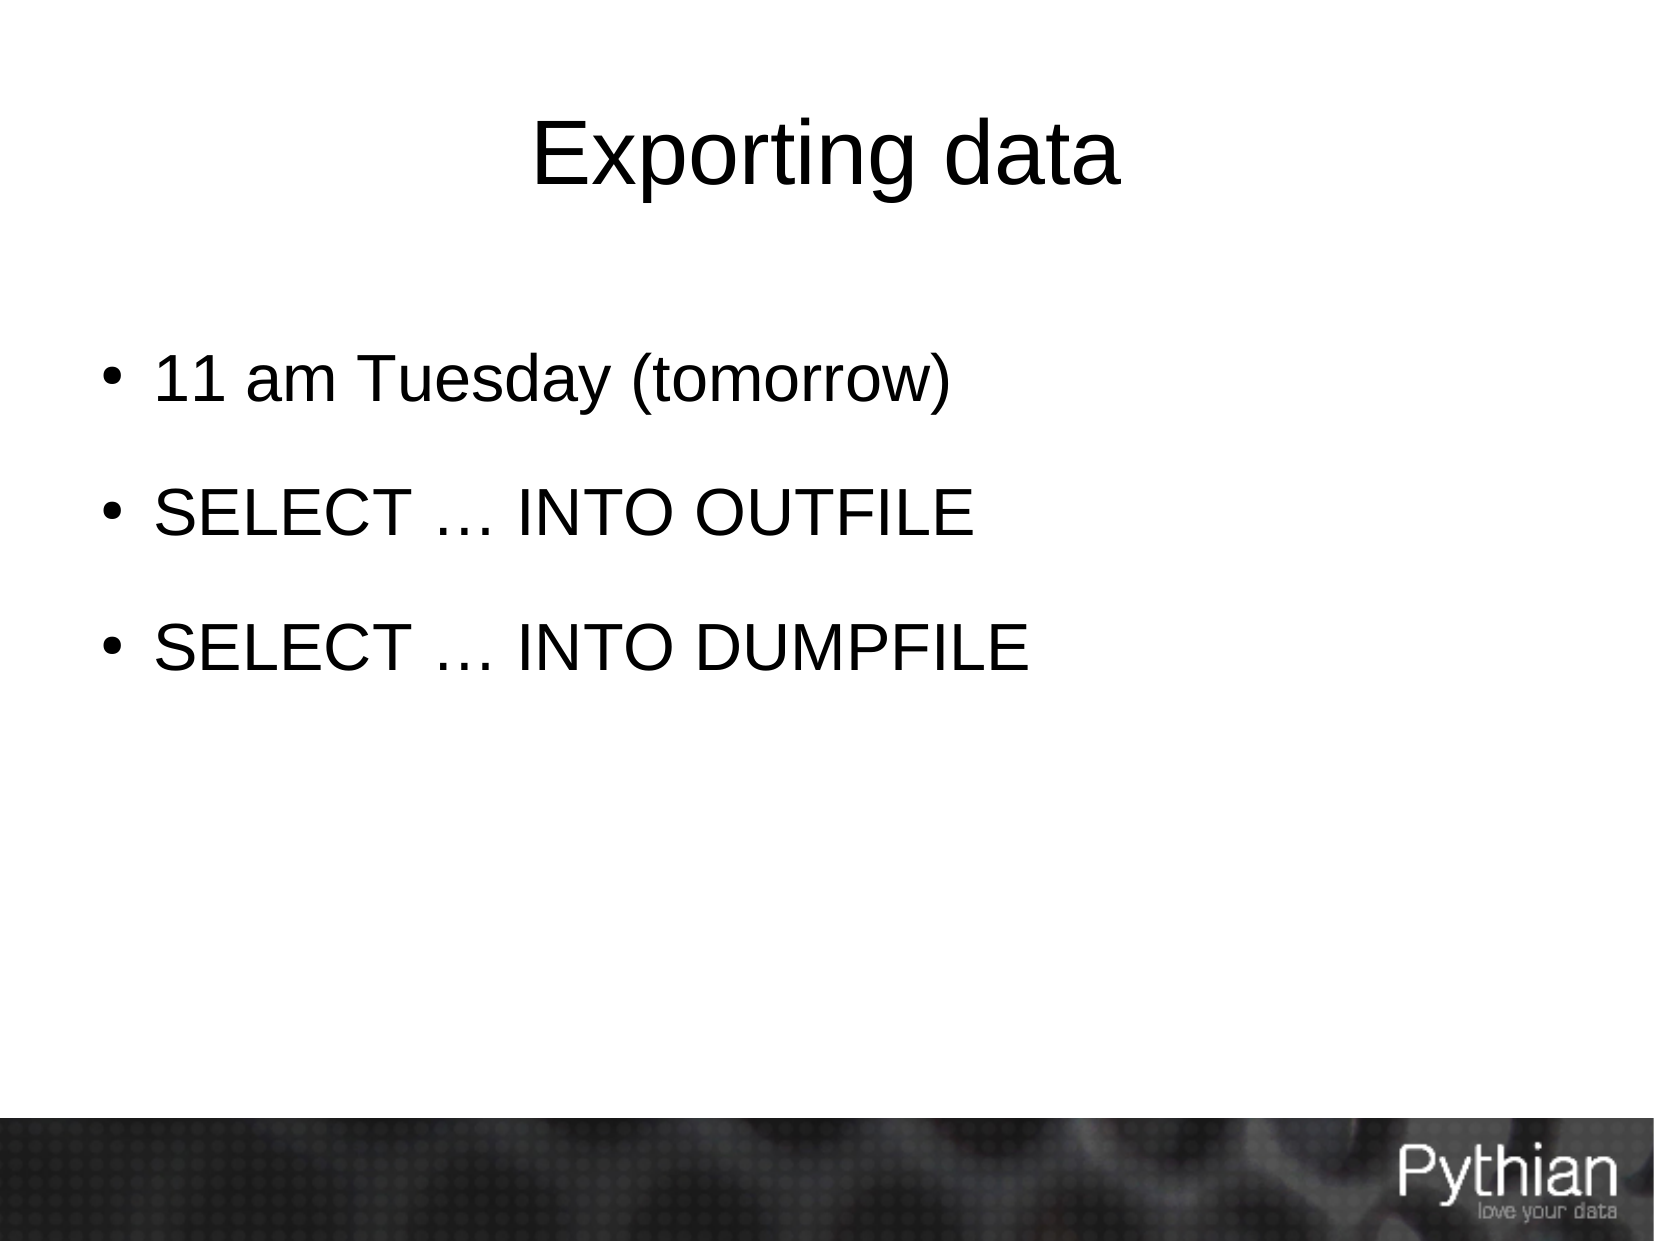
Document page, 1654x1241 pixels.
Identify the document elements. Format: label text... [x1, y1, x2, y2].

title Exporting data [82, 49, 1571, 236]
list 11 am Tuesday (tomorrow) SELECT … INTO OUTFILE SELECT … INTO DUMPFILE [82, 236, 1571, 1093]
picture [0, 1118, 1654, 1241]
